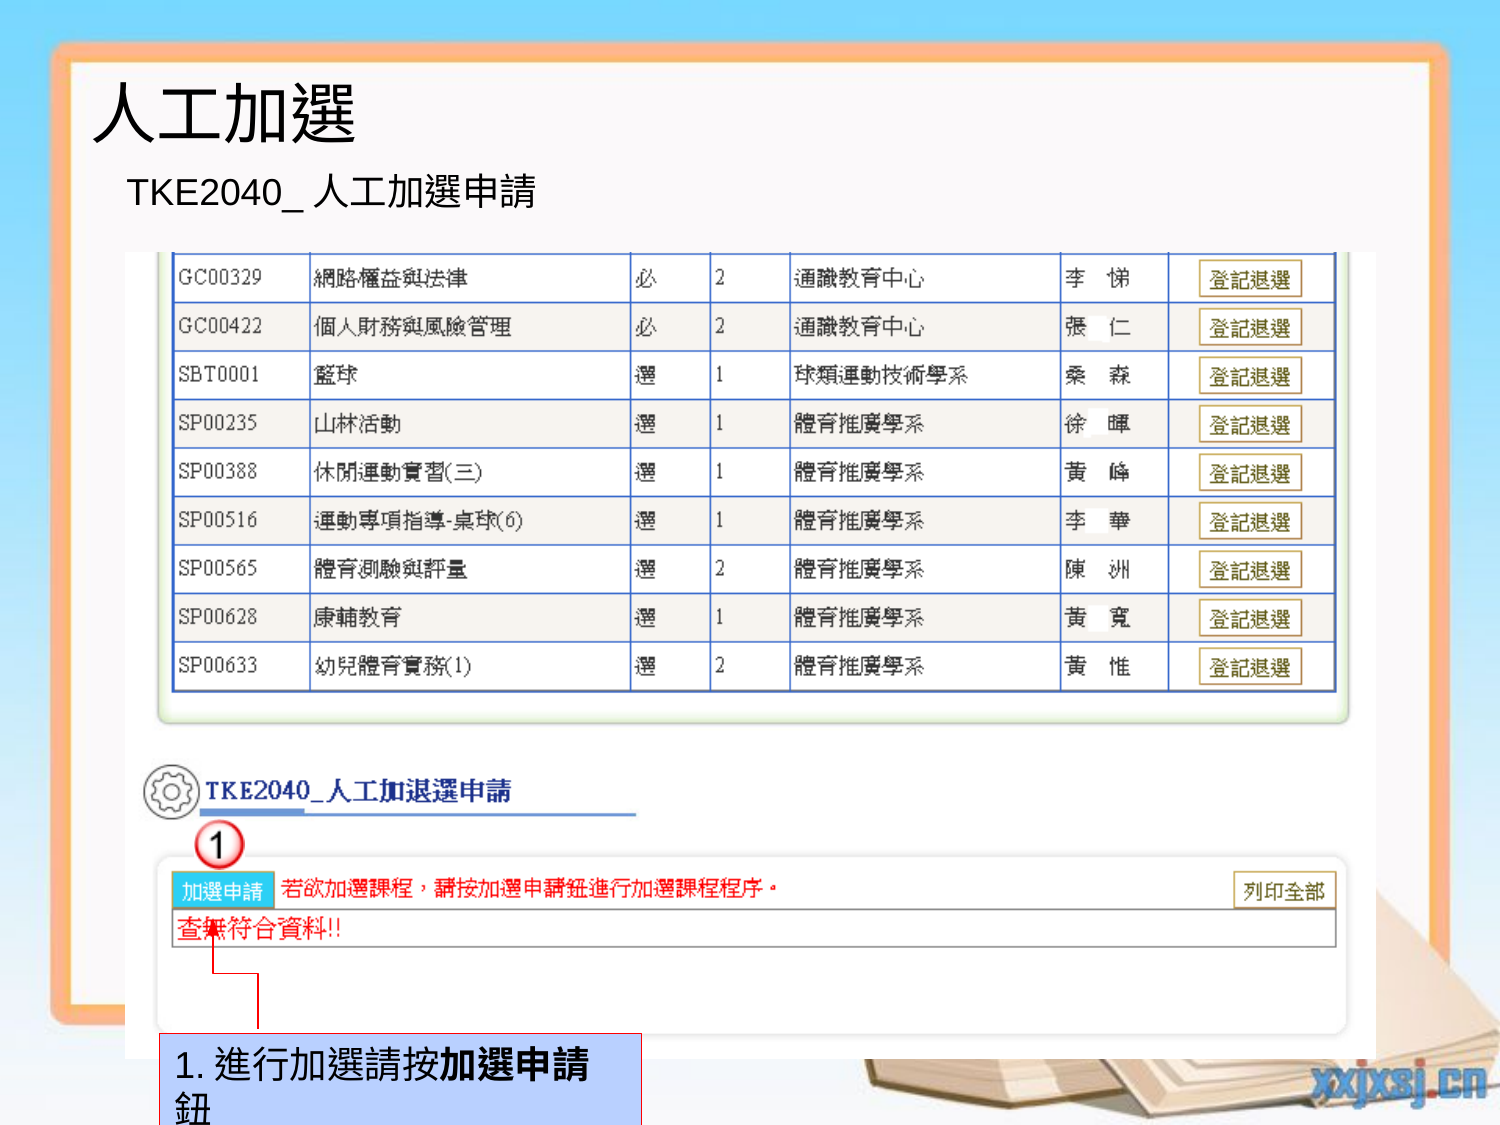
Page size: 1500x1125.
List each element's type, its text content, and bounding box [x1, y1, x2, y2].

text_box 人工加選 [75, 50, 1426, 173]
picture [0, 0, 1500, 1125]
text_box 1.進行加選請按加選申請鈕 [159, 1033, 642, 1094]
text_box TKE2040_人工加選申請 [111, 160, 548, 221]
